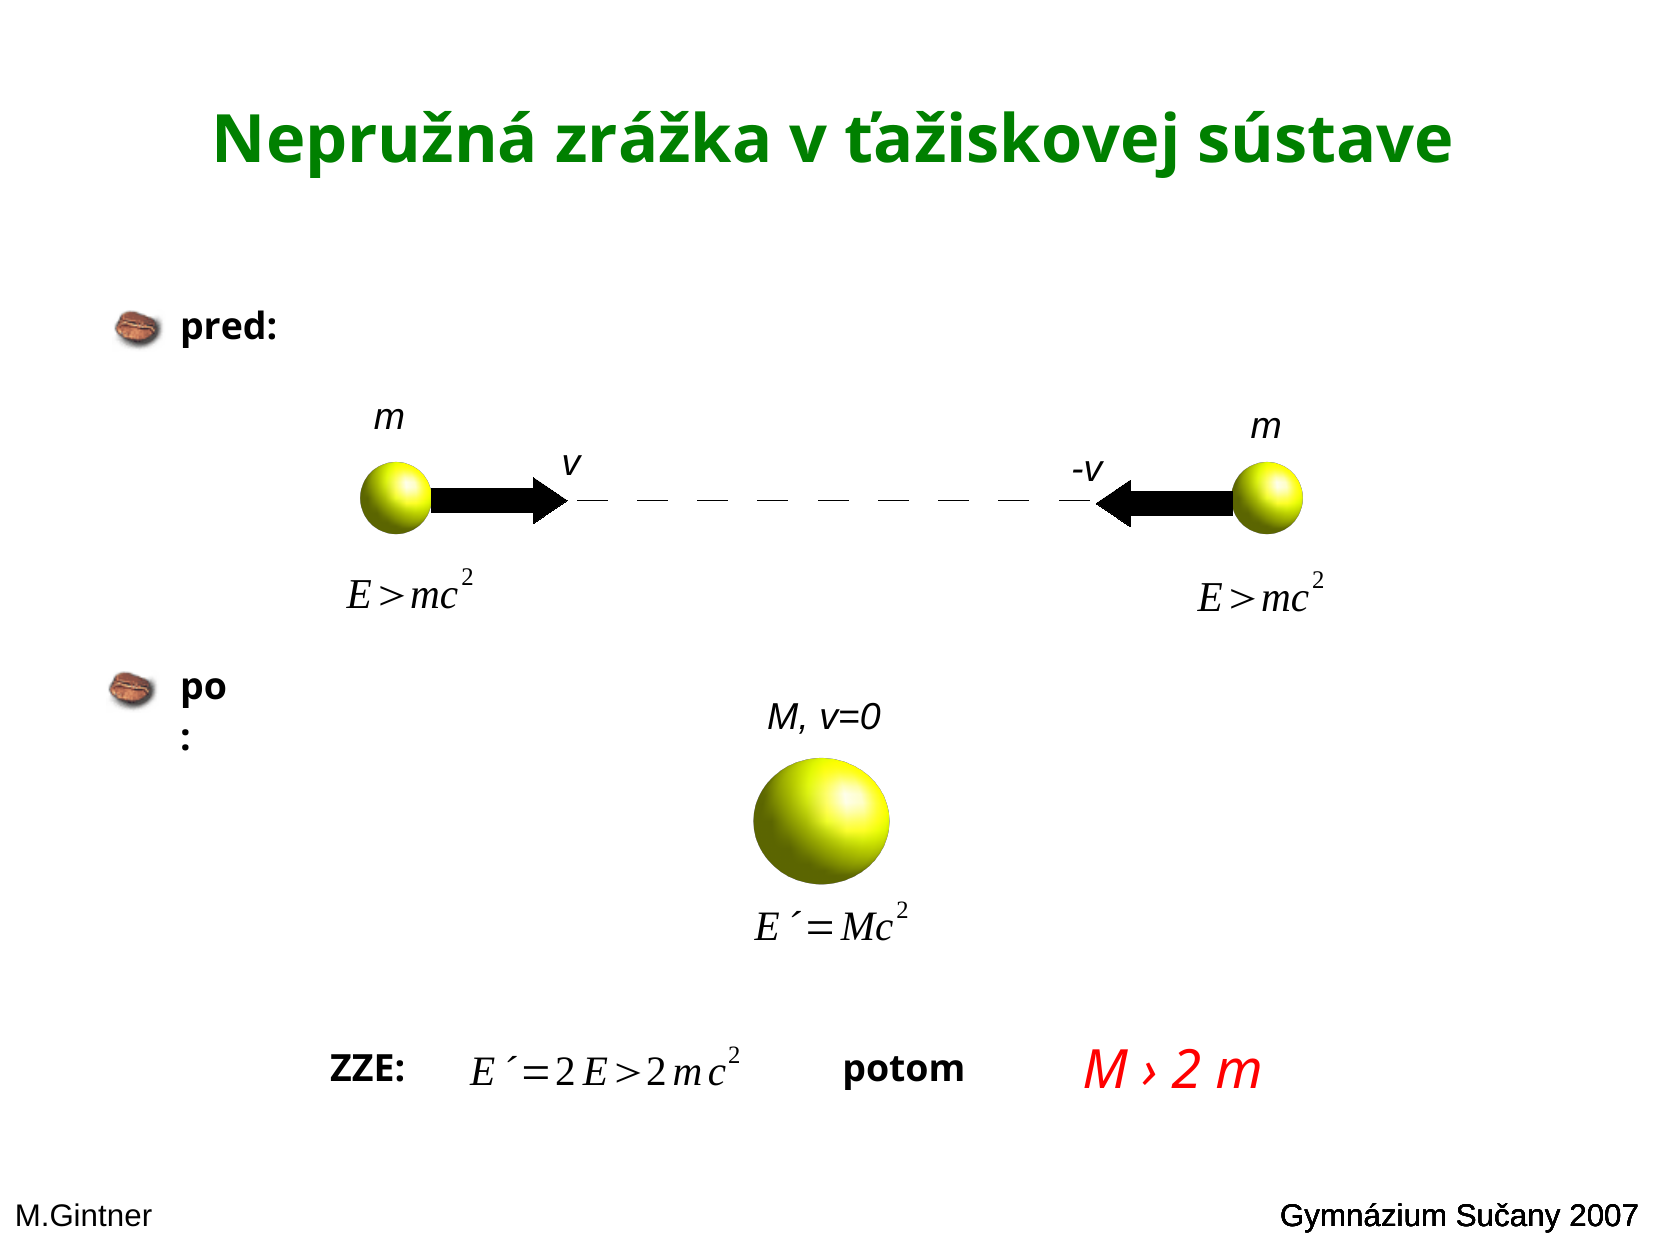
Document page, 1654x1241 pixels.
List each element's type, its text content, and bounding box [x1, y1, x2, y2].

text_box v [546, 433, 596, 491]
text_box Nepružná zrážka v ťažiskovej sústave [185, 72, 1476, 204]
text_box m [347, 376, 432, 457]
text_box po: [153, 640, 263, 732]
picture [106, 670, 153, 713]
chart [1188, 566, 1330, 620]
text_box m [1223, 384, 1309, 466]
text_box [431, 477, 568, 524]
text_box pred: [153, 280, 304, 372]
text_box -v [1056, 439, 1118, 497]
text_box ZZE: [315, 1034, 437, 1102]
text_box M, v=0 [752, 688, 896, 746]
text_box M › 2 m [1067, 1022, 1291, 1114]
text_box potom [827, 1034, 964, 1102]
text_box [1096, 480, 1233, 527]
chart [745, 896, 914, 949]
text_box Gymnázium Sučany 2007 [1265, 1190, 1654, 1241]
chart [337, 563, 479, 617]
text_box M.Gintner [0, 1190, 168, 1241]
picture [112, 309, 153, 352]
chart [460, 1041, 747, 1095]
